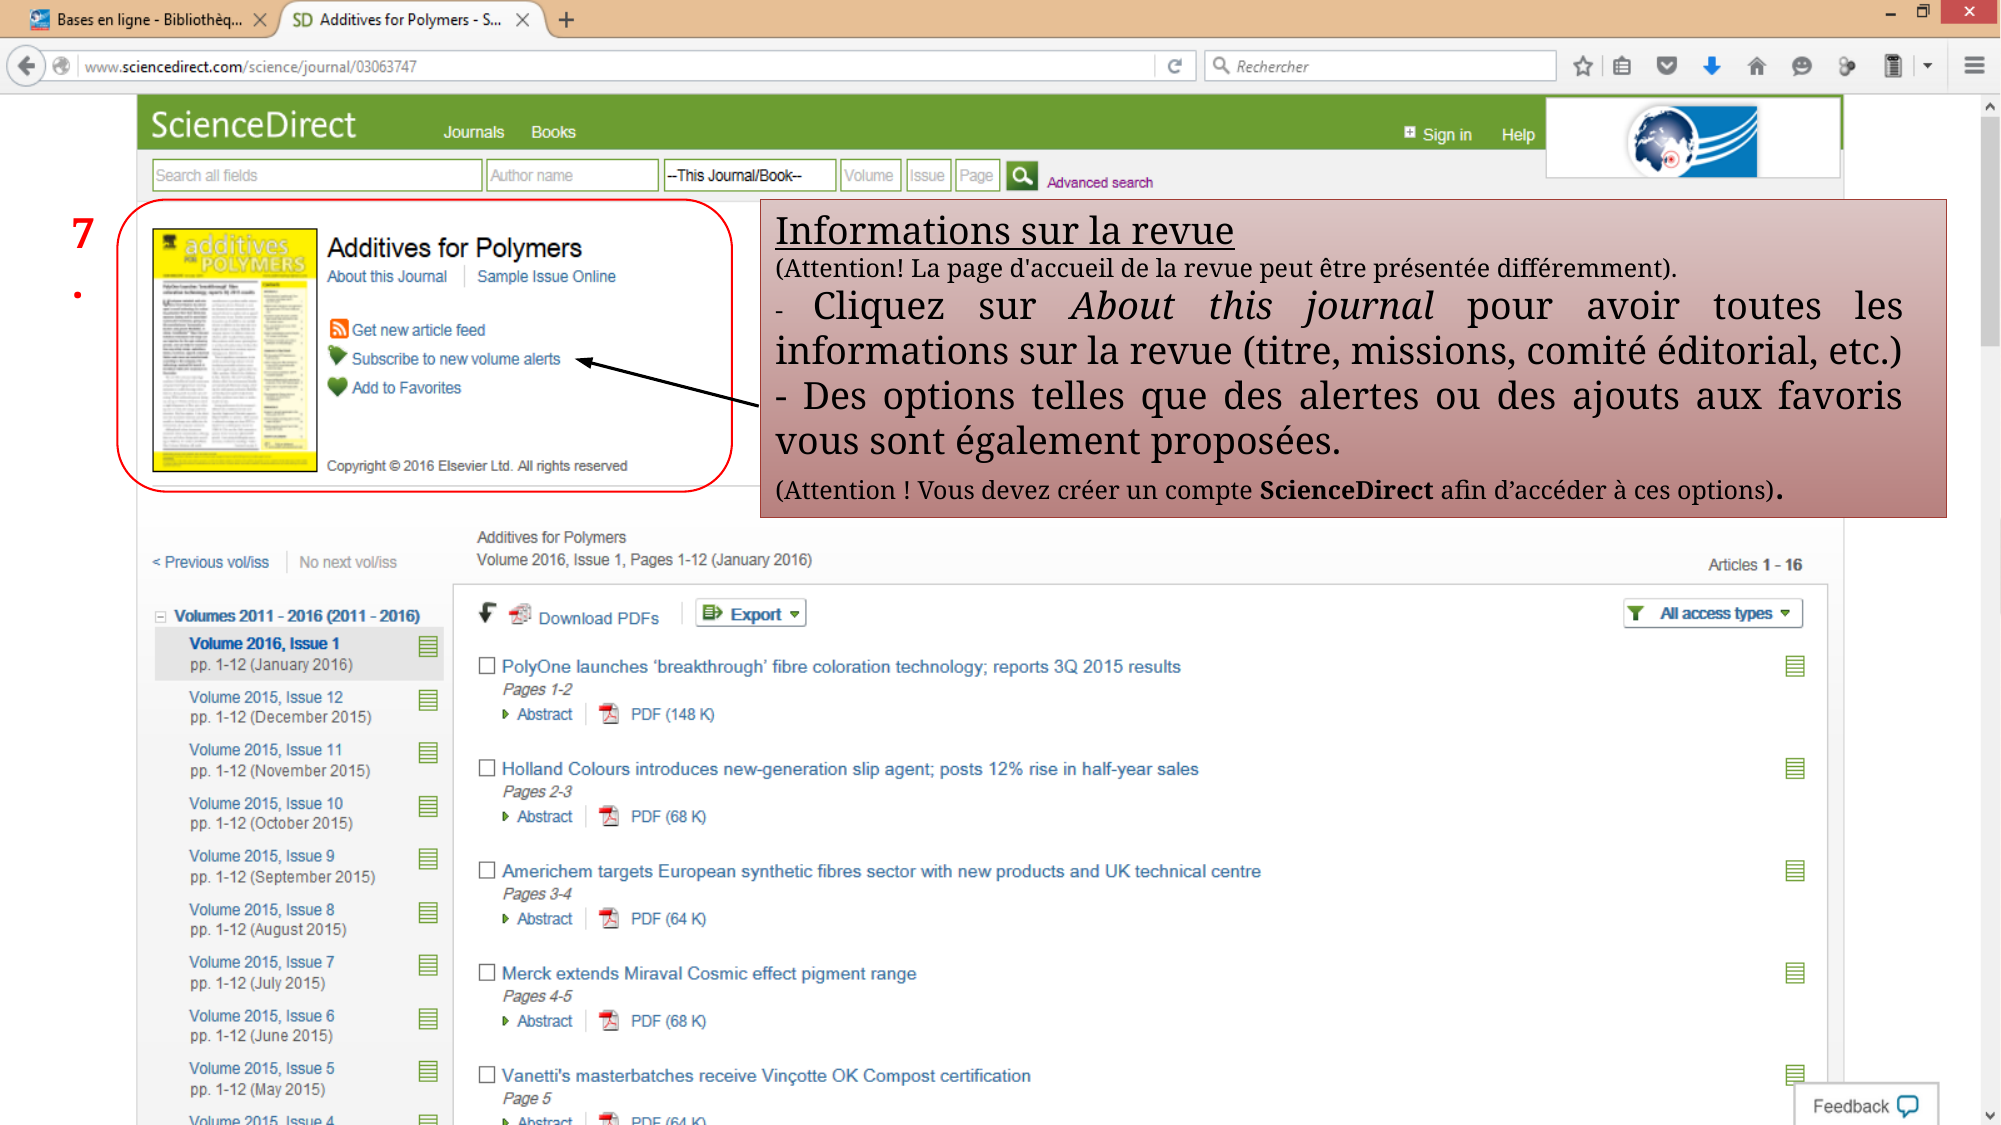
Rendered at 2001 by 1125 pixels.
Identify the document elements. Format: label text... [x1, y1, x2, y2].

text_box Informations sur la revue (Attention! La page d'accueil de la revue peut être présentée différemment). - Cliquez sur About this journal pour avoir toutes les informations sur la revue (titre, missions, comité éditorial, etc.) - Des options telles que des alertes ou des ajouts aux favoris vous sont également proposées. (Attention ! Vous devez créer un compte ScienceDirect afin d’accéder à ces options). [760, 199, 1947, 518]
text_box 7. [56, 199, 122, 266]
picture [0, 0, 2000, 1125]
